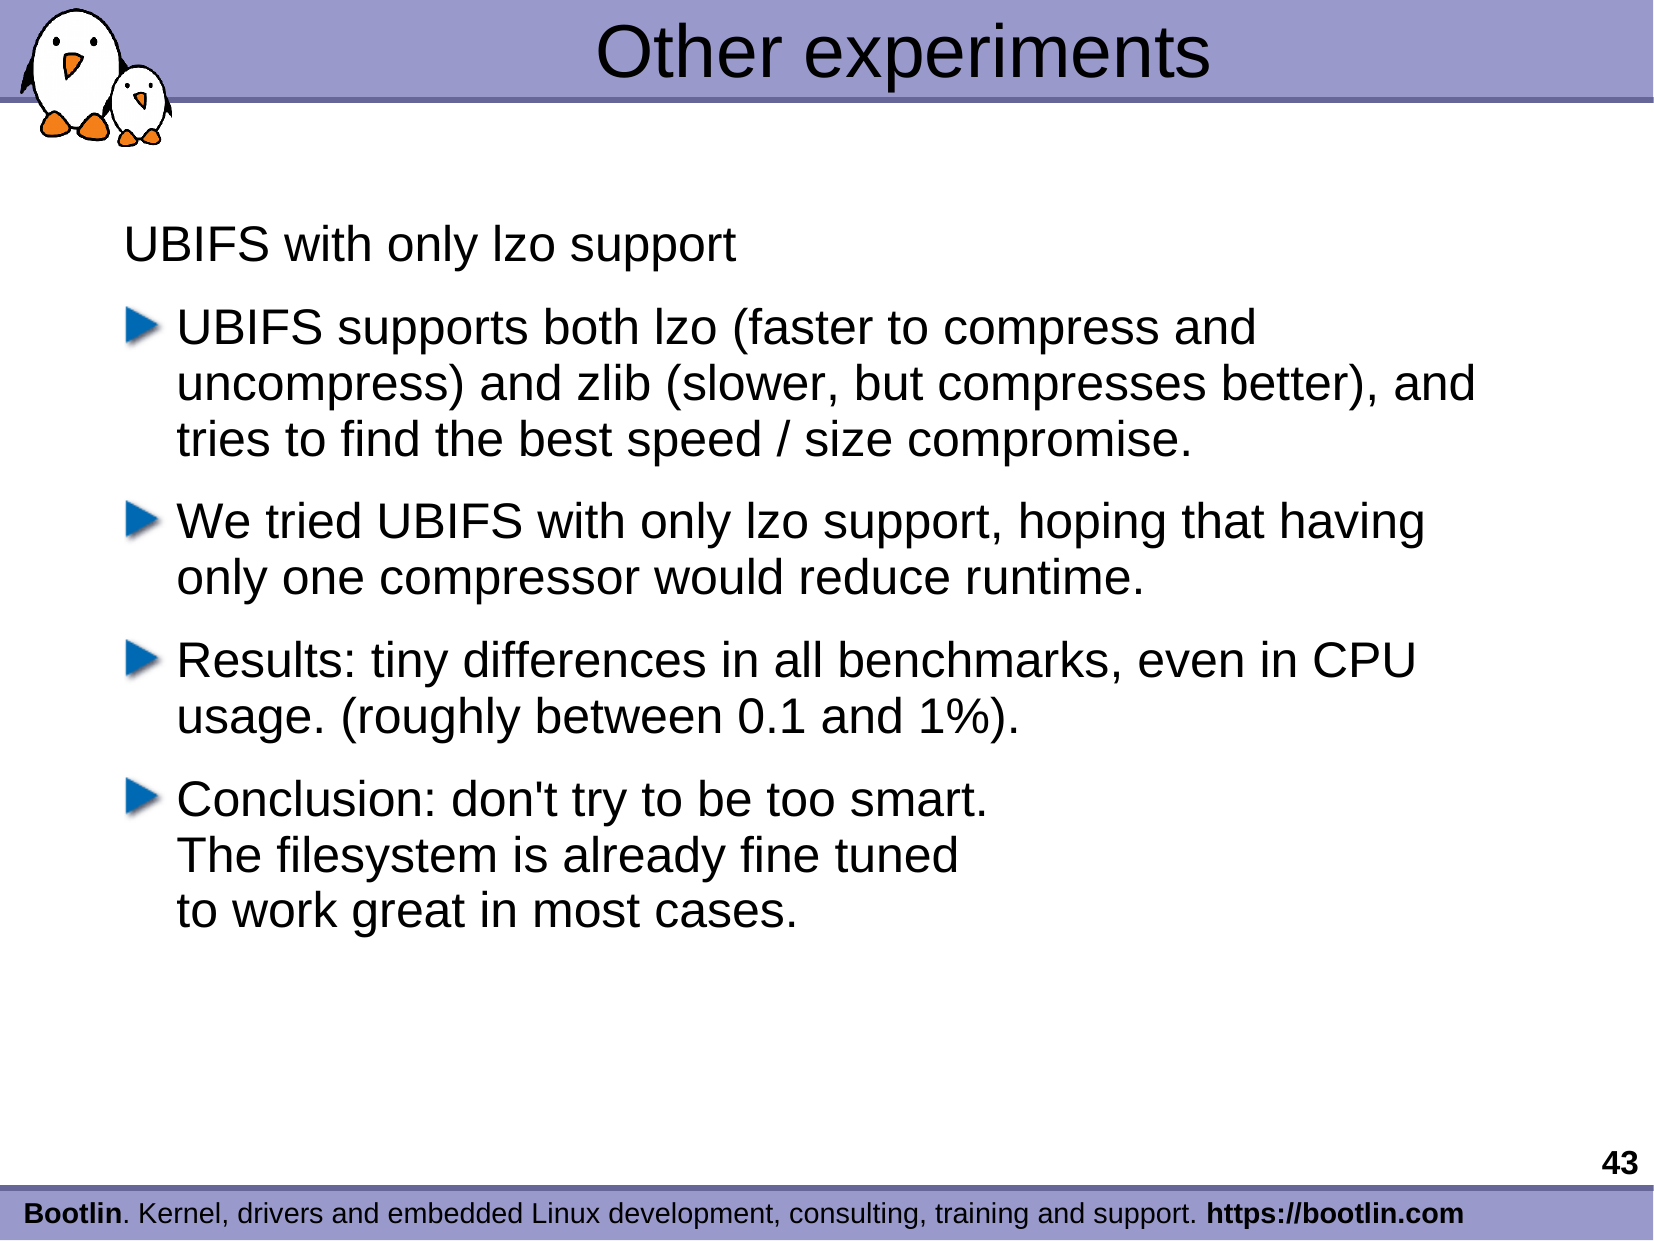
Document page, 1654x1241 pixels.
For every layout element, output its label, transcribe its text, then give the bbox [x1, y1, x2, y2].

title Other experiments [178, 5, 1631, 97]
list UBIFS with only lzo support UBIFS supports both lzo (faster to compress and uncompress) and zlib (slower, but compresses better), and tries to find the best speed / size compromise. We tried UBIFS with only lzo support, hoping that having only one compressor would reduce runtime. Results: tiny differences in all benchmarks, even in CPU usage. (roughly between 0.1 and 1%). Conclusion: don't try to be too smart. The filesystem is already fine tuned to work great in most cases. [105, 216, 1518, 1066]
picture [20, 8, 172, 147]
